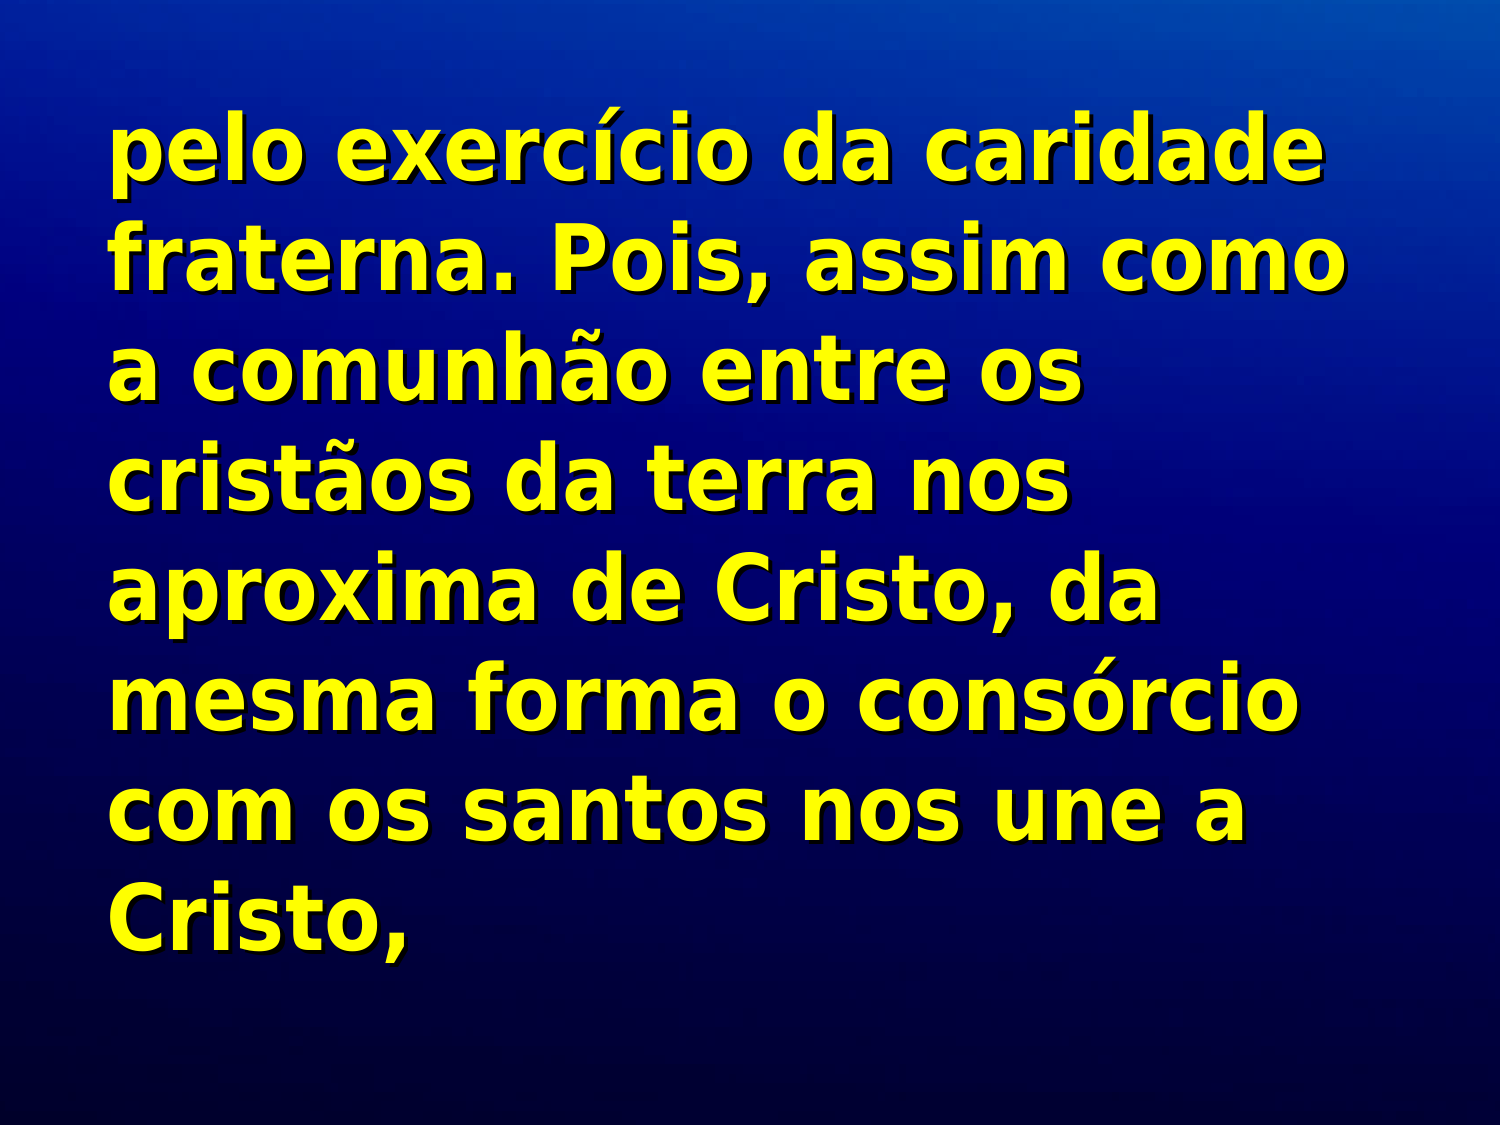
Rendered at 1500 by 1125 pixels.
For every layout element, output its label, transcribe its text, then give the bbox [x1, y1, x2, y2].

text_box pelo exercício da caridade fraterna. Pois, assim como a comunhão entre os cristãos da terra nos aproxima de Cristo, da mesma forma o consórcio com os santos nos une a Cristo, [92, 82, 1418, 1040]
picture [0, 0, 1500, 1125]
